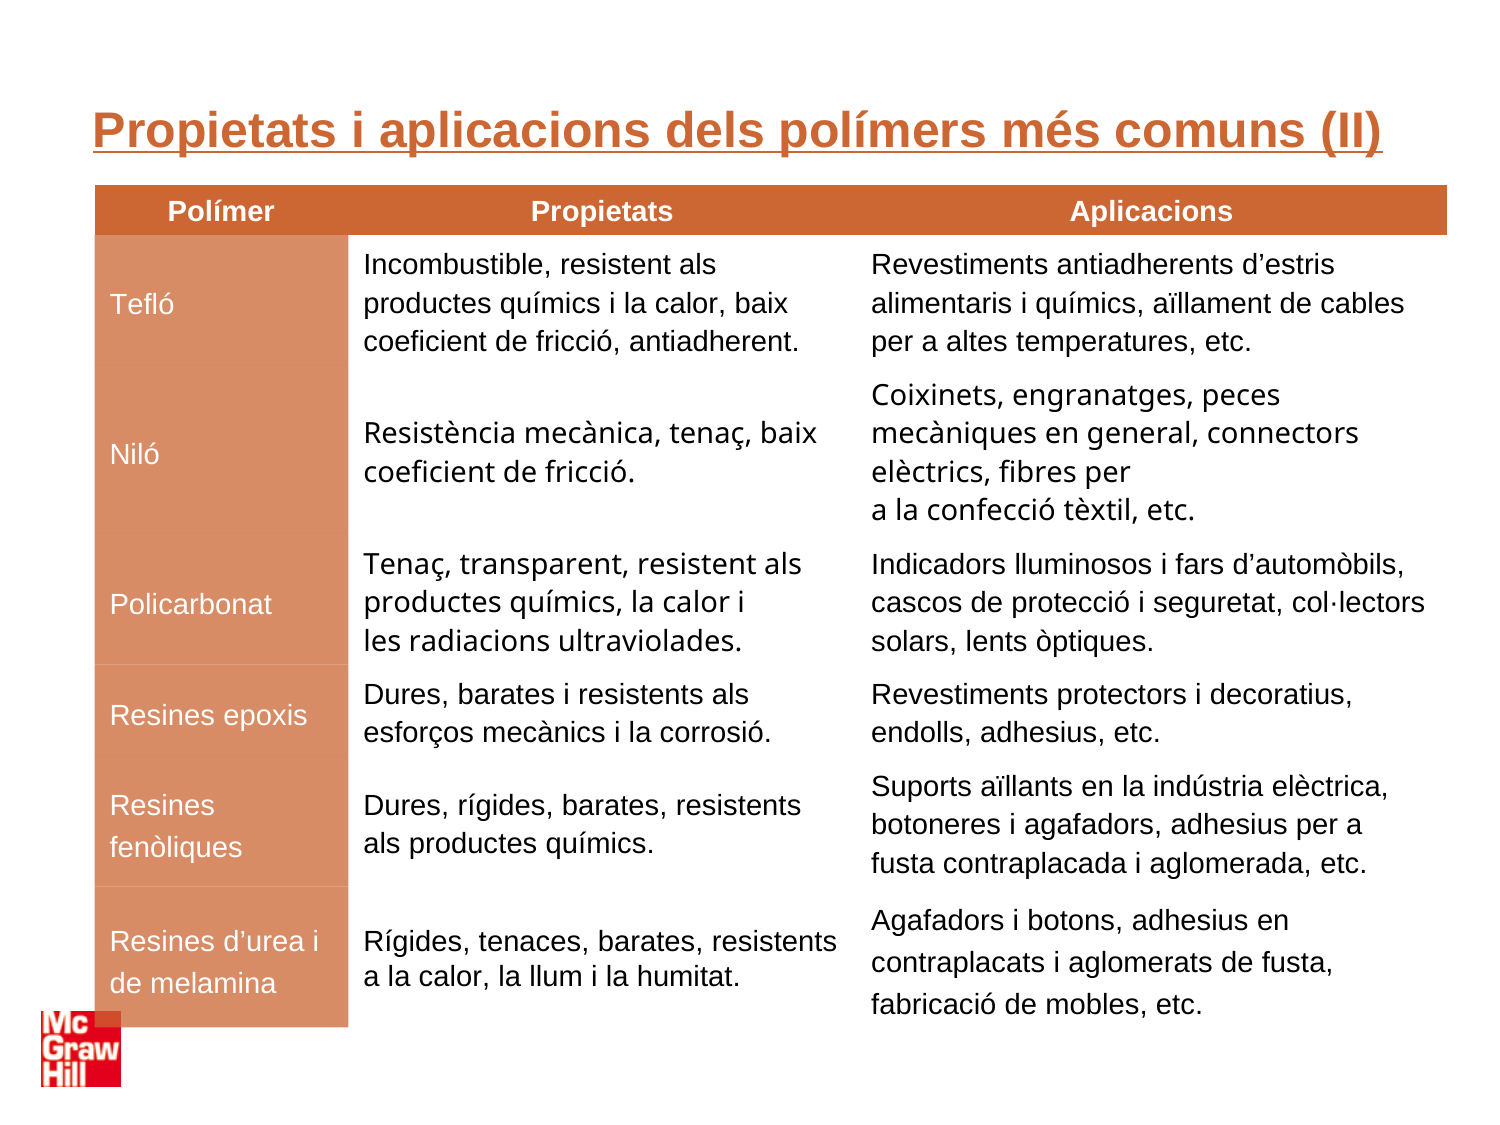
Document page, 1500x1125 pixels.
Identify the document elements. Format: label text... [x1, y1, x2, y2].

table_cell Niló [95, 365, 348, 534]
table_cell Revestiments antiadherents d’estris alimentaris i químics, aïllament de cables per a altes temperatures, etc. [856, 235, 1447, 365]
table_cell Resistència mecànica, tenaç, baix coeficient de fricció. [348, 365, 856, 534]
table_cell Tenaç, transparent, resistent als productes químics, la calor i les radiacions ultraviolades. [348, 534, 856, 664]
table_cell Suports aïllants en la indústria elèctrica, botoneres i agafadors, adhesius per a fusta contraplacada i aglomerada, etc. [856, 756, 1447, 887]
table_cell Tefló [95, 235, 348, 365]
table_cell Rígides, tenaces, barates, resistents a la calor, la llum i la humitat. [348, 887, 856, 1027]
table_cell Indicadors lluminosos i fars d’automòbils, cascos de protecció i seguretat, col·lectors solars, lents òptiques. [856, 534, 1447, 664]
table_cell Revestiments protectors i decoratius, endolls, adhesius, etc. [856, 664, 1447, 756]
table_header Aplicacions [856, 185, 1447, 235]
text_box Propietats i aplicacions dels polímers més comuns (II) [78, 90, 1483, 166]
table_cell Resines fenòliques [95, 756, 348, 887]
table_header Propietats [348, 185, 856, 235]
table_cell Dures, rígides, barates, resistents als productes químics. [348, 756, 856, 887]
table_header Polímer [95, 185, 348, 235]
table_cell Resines epoxis [95, 664, 348, 756]
table_cell Dures, barates i resistents als esforços mecànics i la corrosió. [348, 664, 856, 756]
table_cell Policarbonat [95, 534, 348, 664]
chart [41, 1011, 121, 1087]
table_cell Agafadors i botons, adhesius en contraplacats i aglomerats de fusta, fabricació de mobles, etc. [856, 887, 1447, 1027]
table_cell Coixinets, engranatges, peces mecàniques en general, connectors elèctrics, fibres per a la confecció tèxtil, etc. [856, 365, 1447, 534]
table_cell Resines d’urea i de melamina [95, 887, 348, 1027]
table_cell Incombustible, resistent als productes químics i la calor, baix coeficient de fricció, antiadherent. [348, 235, 856, 365]
